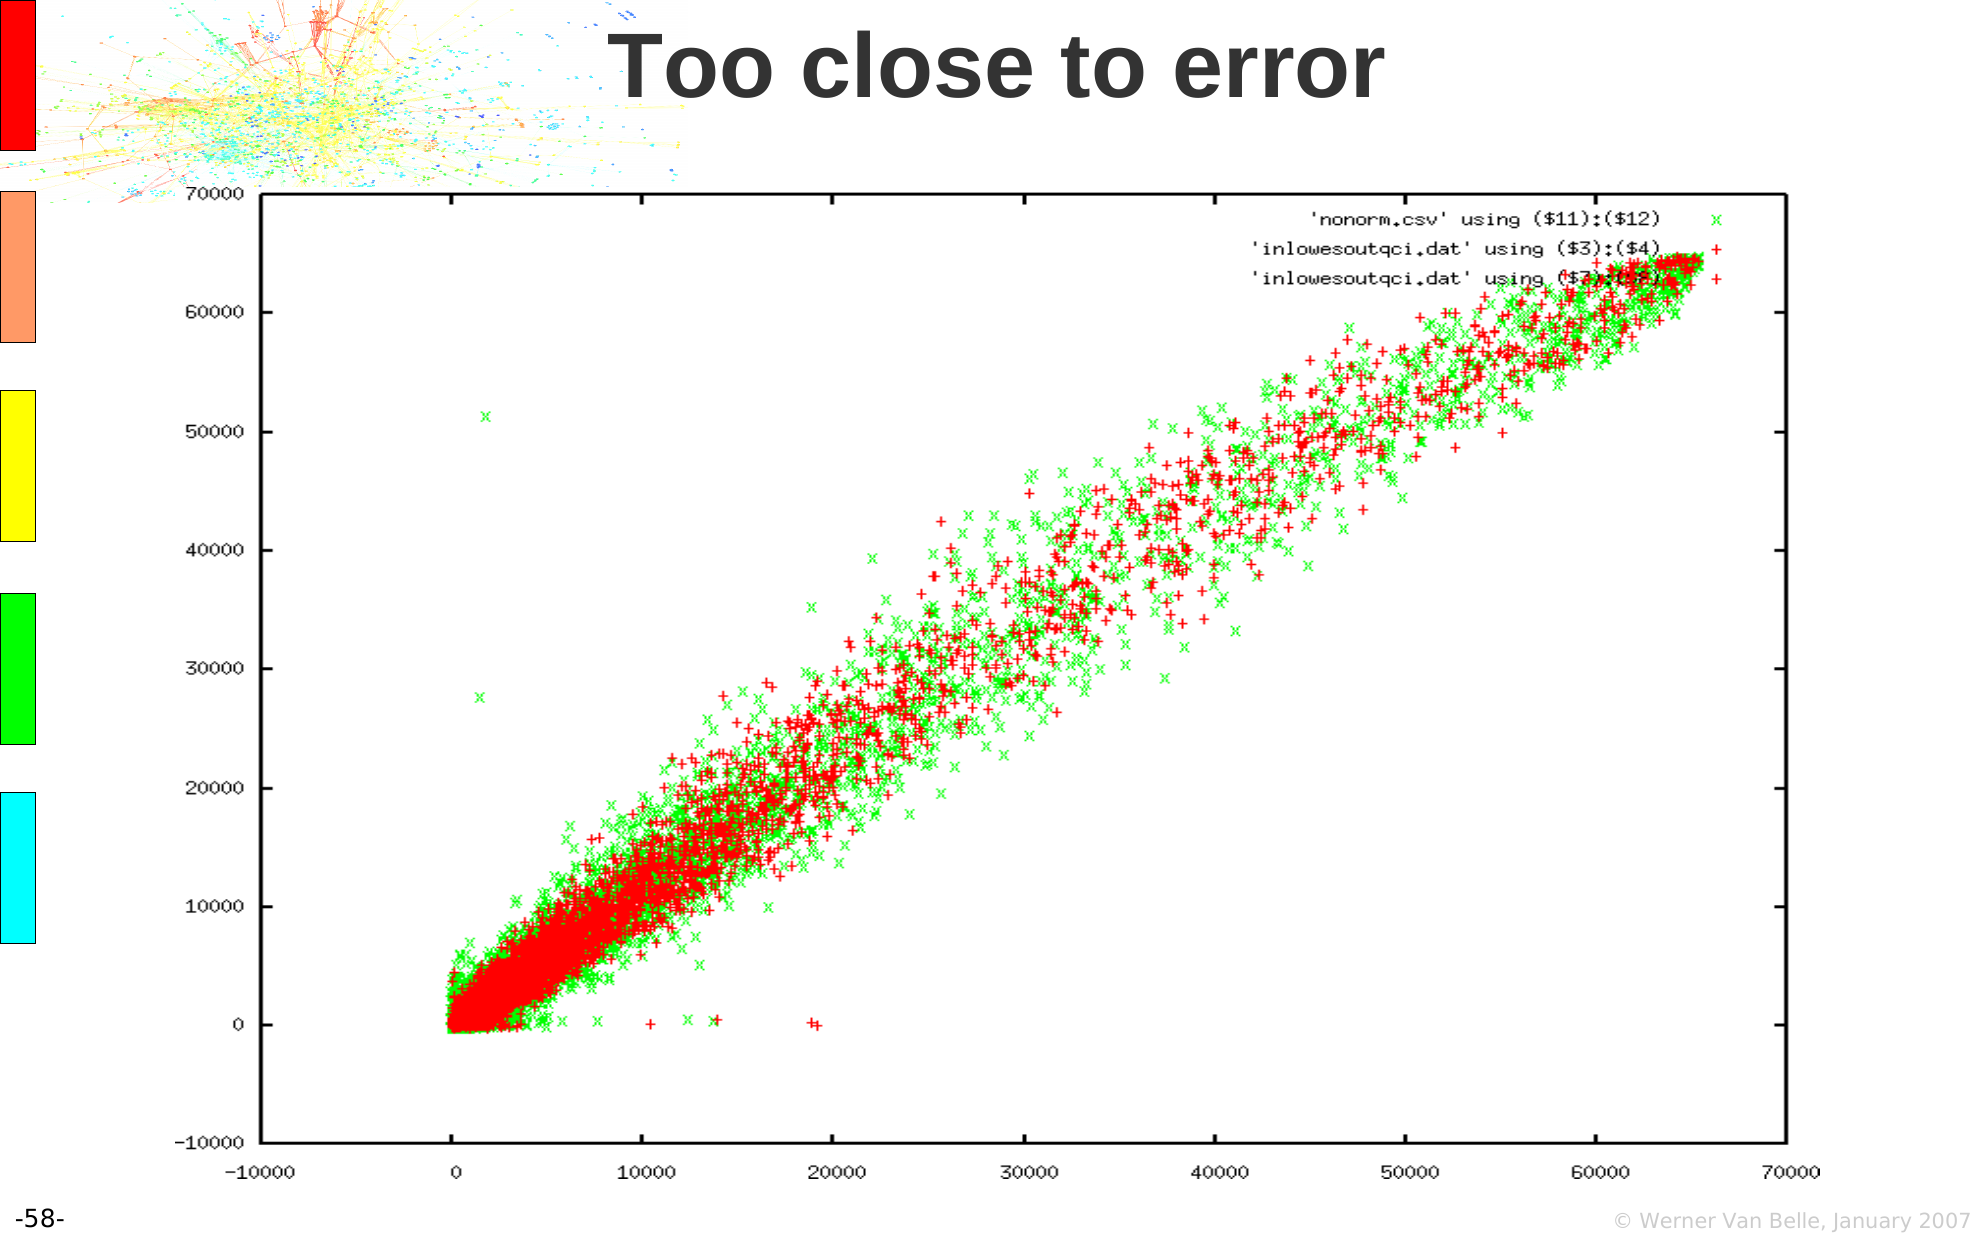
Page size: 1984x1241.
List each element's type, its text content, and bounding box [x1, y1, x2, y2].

title Gene Expression [0, 0, 688, 203]
title Too close to error [150, 0, 1845, 133]
picture [175, 187, 1820, 1179]
